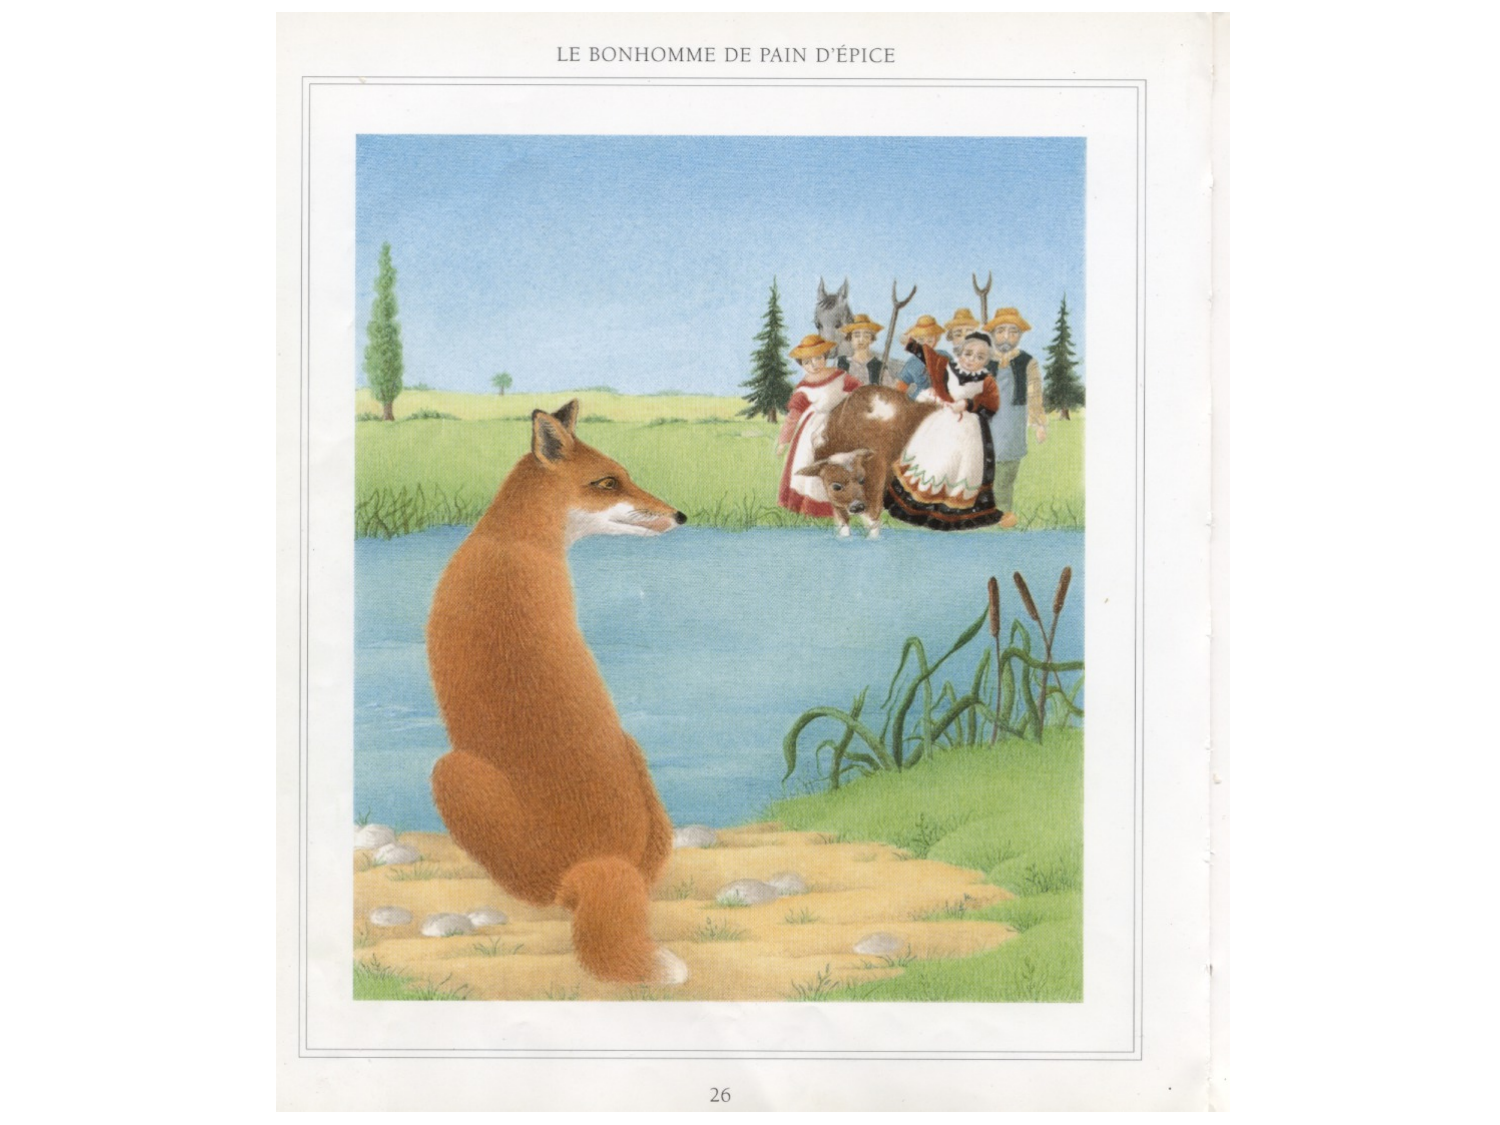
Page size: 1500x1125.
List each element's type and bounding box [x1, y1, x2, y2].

picture [276, 12, 1230, 1112]
